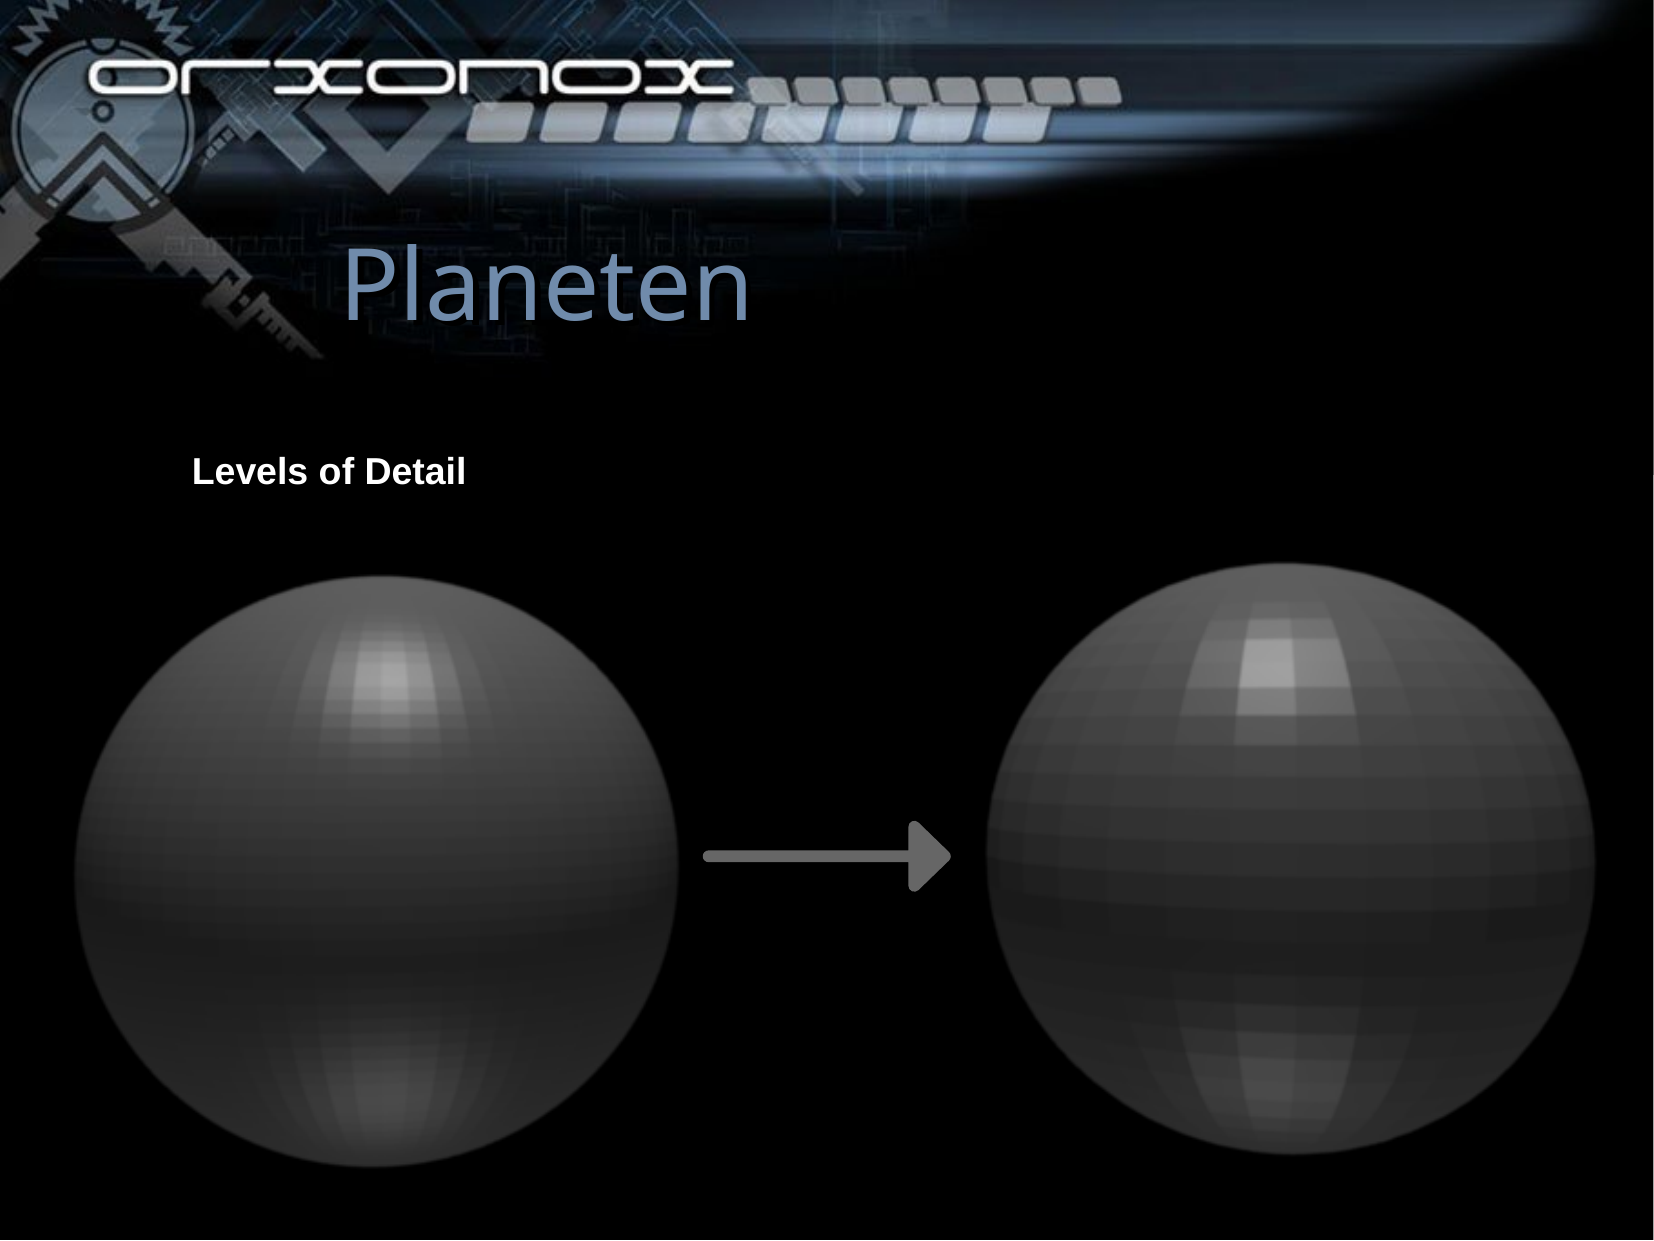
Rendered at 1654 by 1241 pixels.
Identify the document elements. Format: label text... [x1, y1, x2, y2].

text_box Planeten [324, 205, 1300, 337]
picture [29, 525, 742, 1211]
picture [0, 0, 1654, 475]
picture [944, 510, 1614, 1211]
text_box Levels of Detail [177, 442, 1329, 697]
text_box [708, 826, 945, 886]
